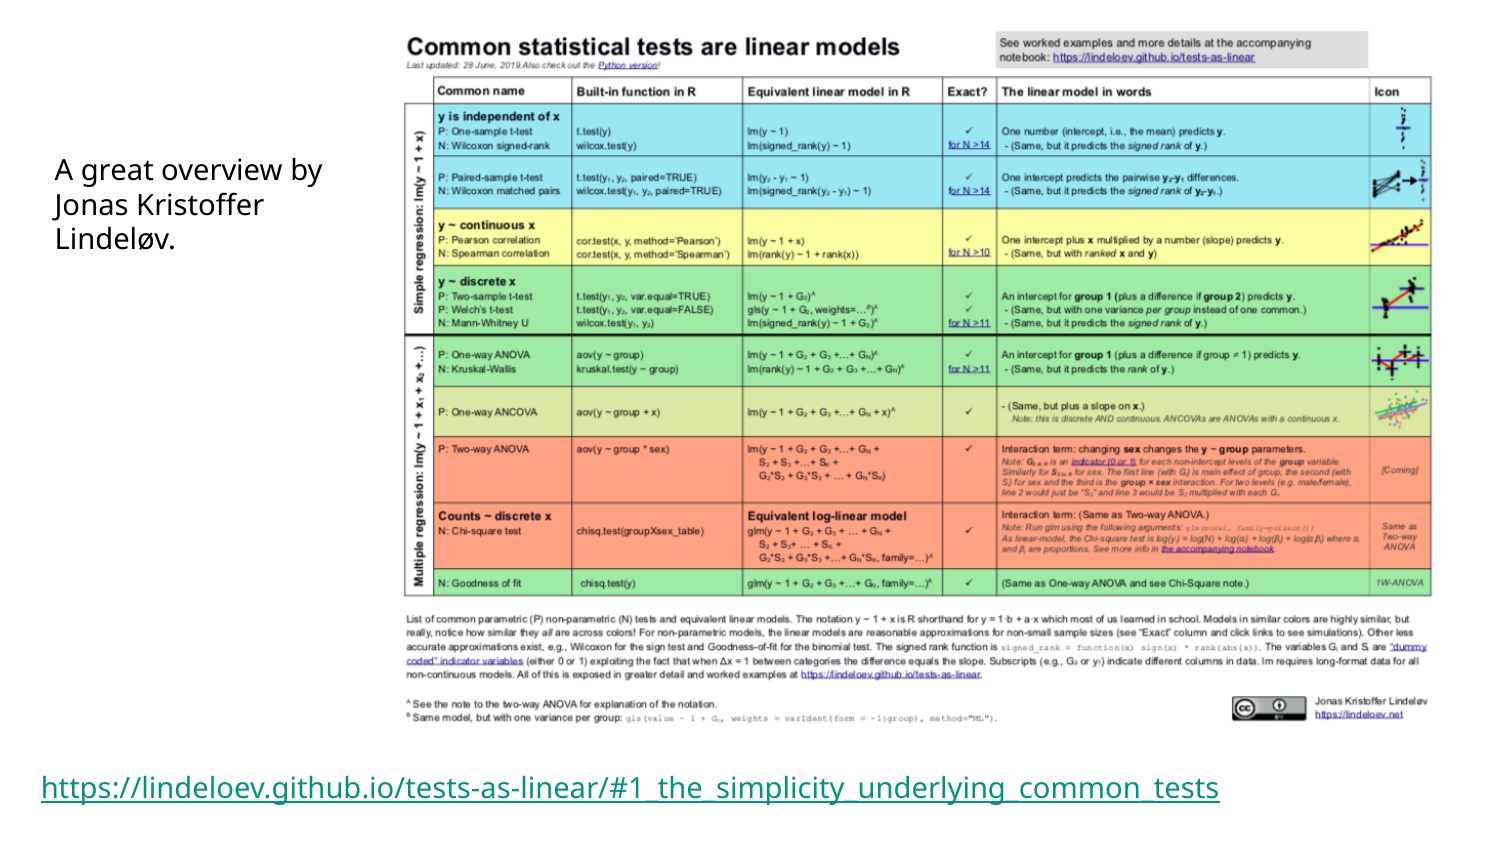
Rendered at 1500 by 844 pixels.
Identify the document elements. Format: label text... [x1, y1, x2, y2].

text_box A great overview by Jonas Kristoffer Lindeløv. [39, 136, 357, 622]
text_box https://lindeloev.github.io/tests-as-linear/#1_the_simplicity_underlying_common_tests [25, 754, 1457, 812]
picture [393, 28, 1445, 733]
